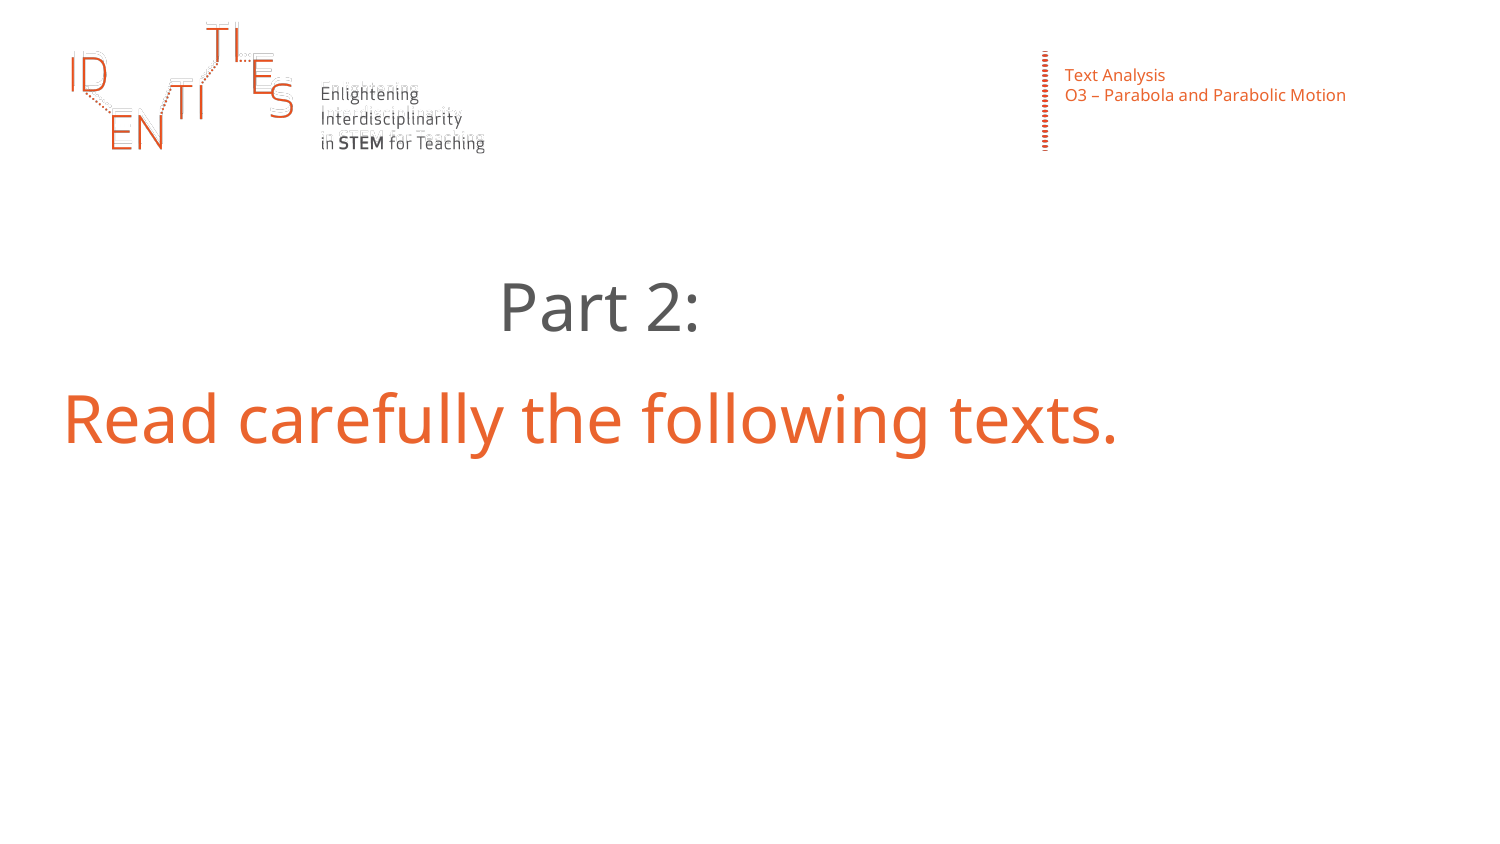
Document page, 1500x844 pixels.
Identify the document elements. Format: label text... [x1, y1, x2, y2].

picture [71, 18, 485, 157]
text_box Text Analysis O3 – Parabola and Parabolic Motion [1051, 57, 1472, 113]
picture [1042, 51, 1051, 151]
text_box Part 2: Read carefully the following texts. [47, 271, 1431, 476]
